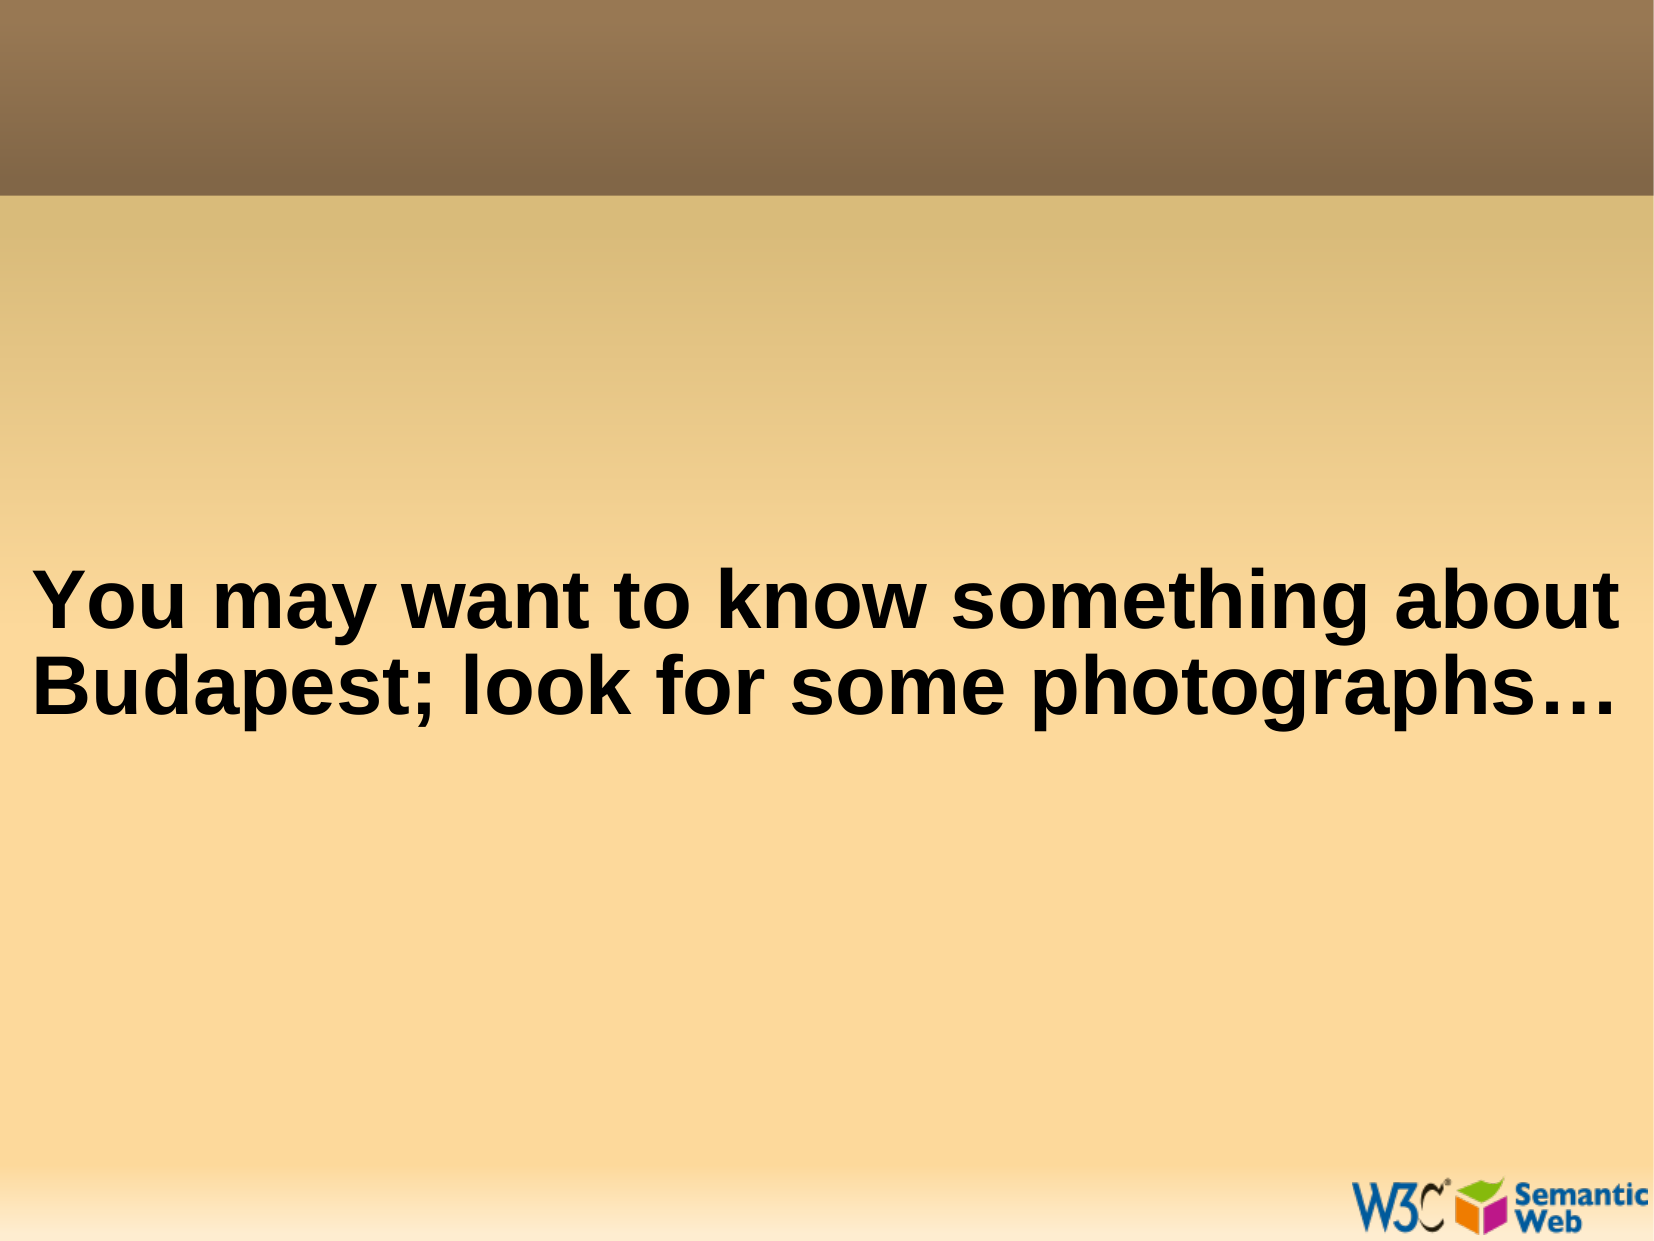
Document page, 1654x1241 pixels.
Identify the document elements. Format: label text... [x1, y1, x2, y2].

title You may want to know something about Budapest; look for some photographs… [0, 545, 1654, 741]
picture [0, 0, 1654, 545]
picture [0, 741, 1654, 1241]
